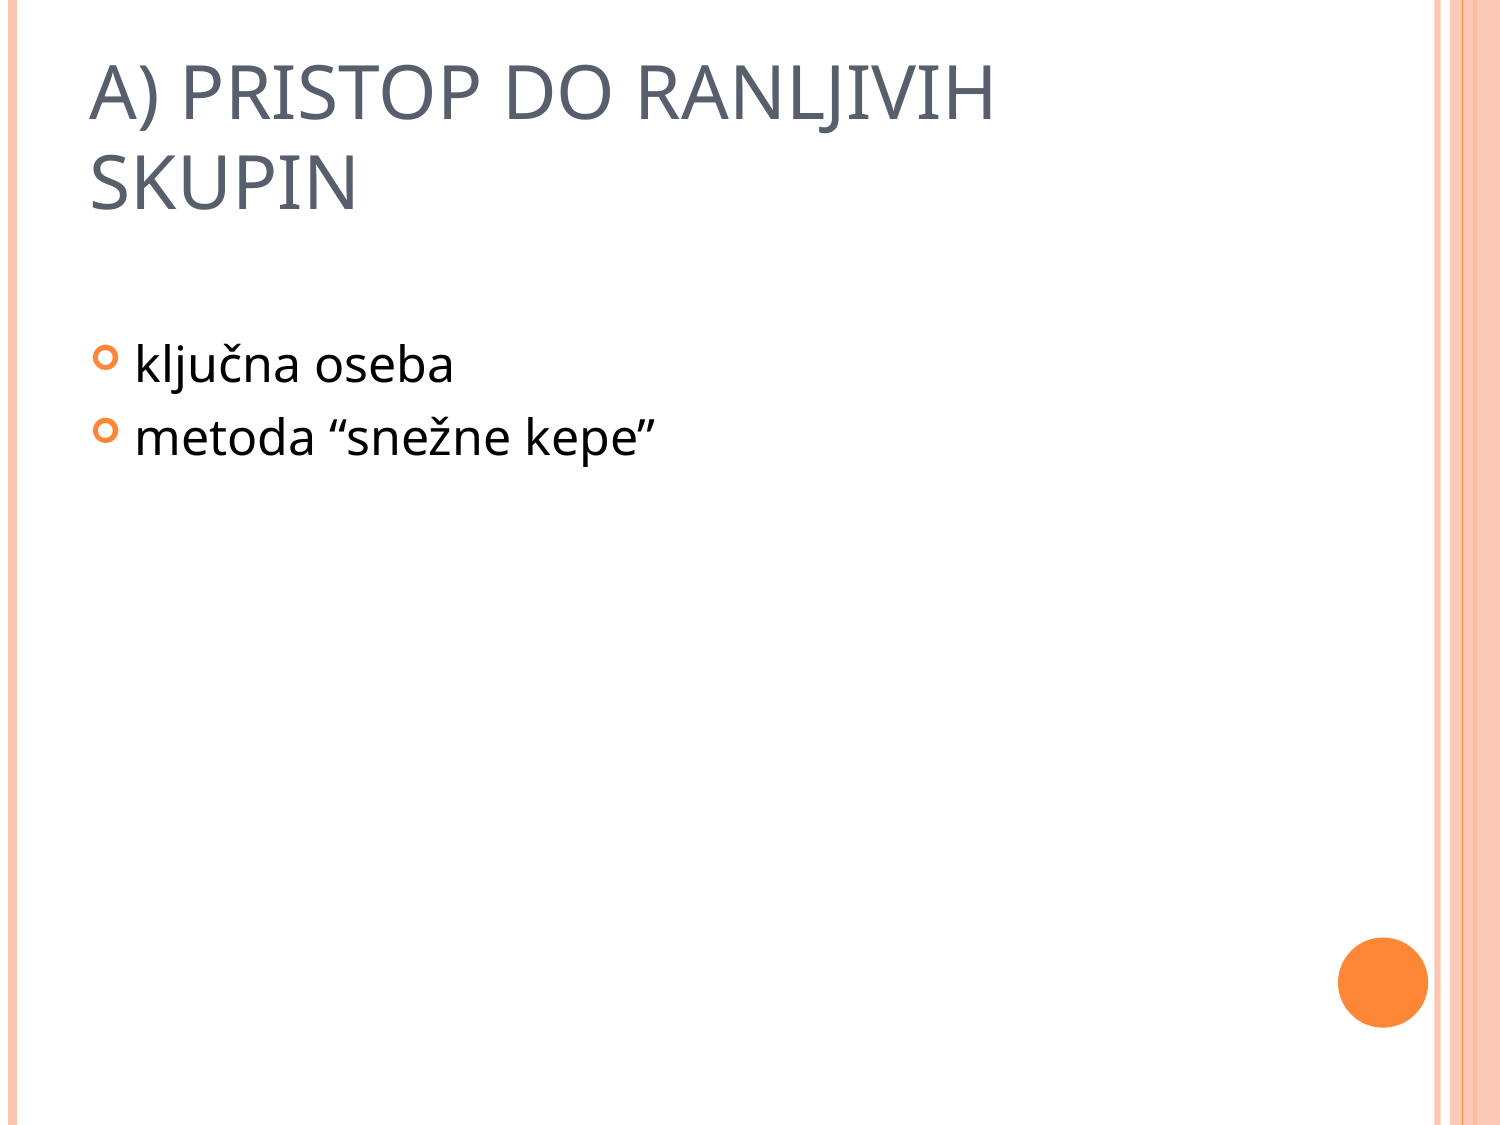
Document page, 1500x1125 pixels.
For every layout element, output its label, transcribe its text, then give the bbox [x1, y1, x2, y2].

title A) PRISTOP DO RANLJIVIH SKUPIN [74, 37, 1300, 233]
list ključna oseba metoda “snežne kepe” [75, 324, 1426, 1068]
